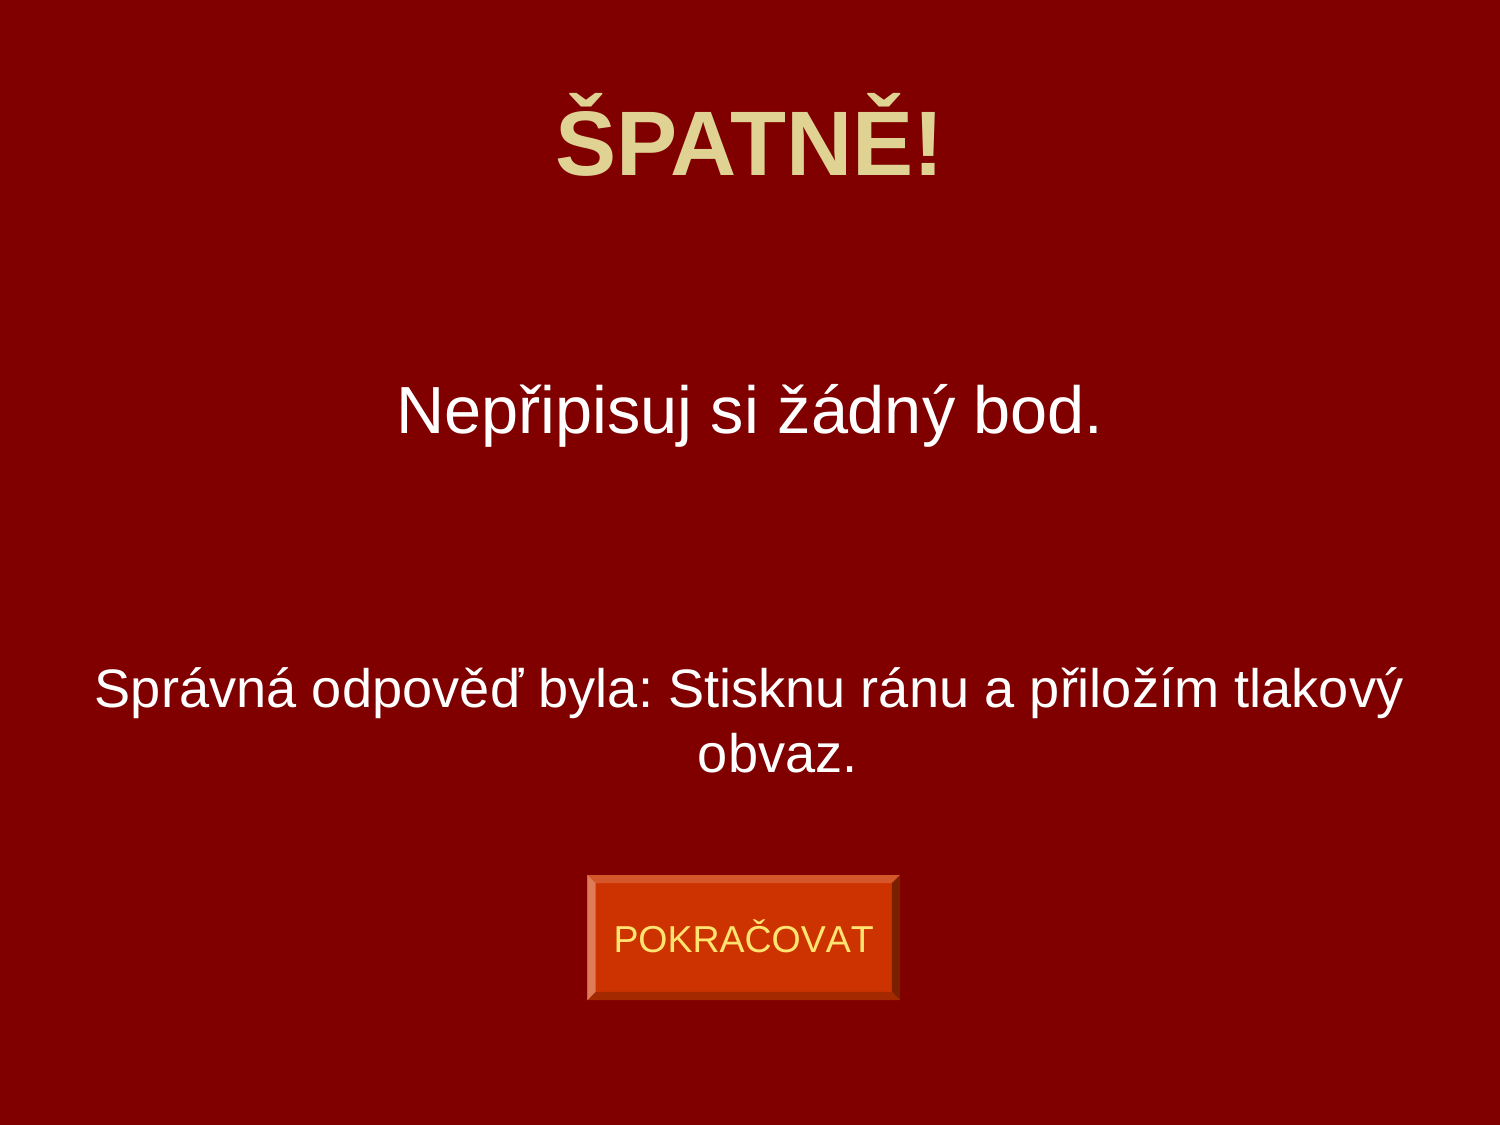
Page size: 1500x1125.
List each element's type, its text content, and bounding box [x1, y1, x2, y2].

table_cell Dobré znalosti [589, 875, 899, 884]
title ŠPATNĚ! [75, 45, 1426, 233]
text_box POKRAČOVAT [596, 884, 891, 991]
list Nepřipisuj si žádný bod. Správná odpověď byla: Stisknu ránu a přiložím tlakový obvaz. [0, 262, 1500, 1006]
